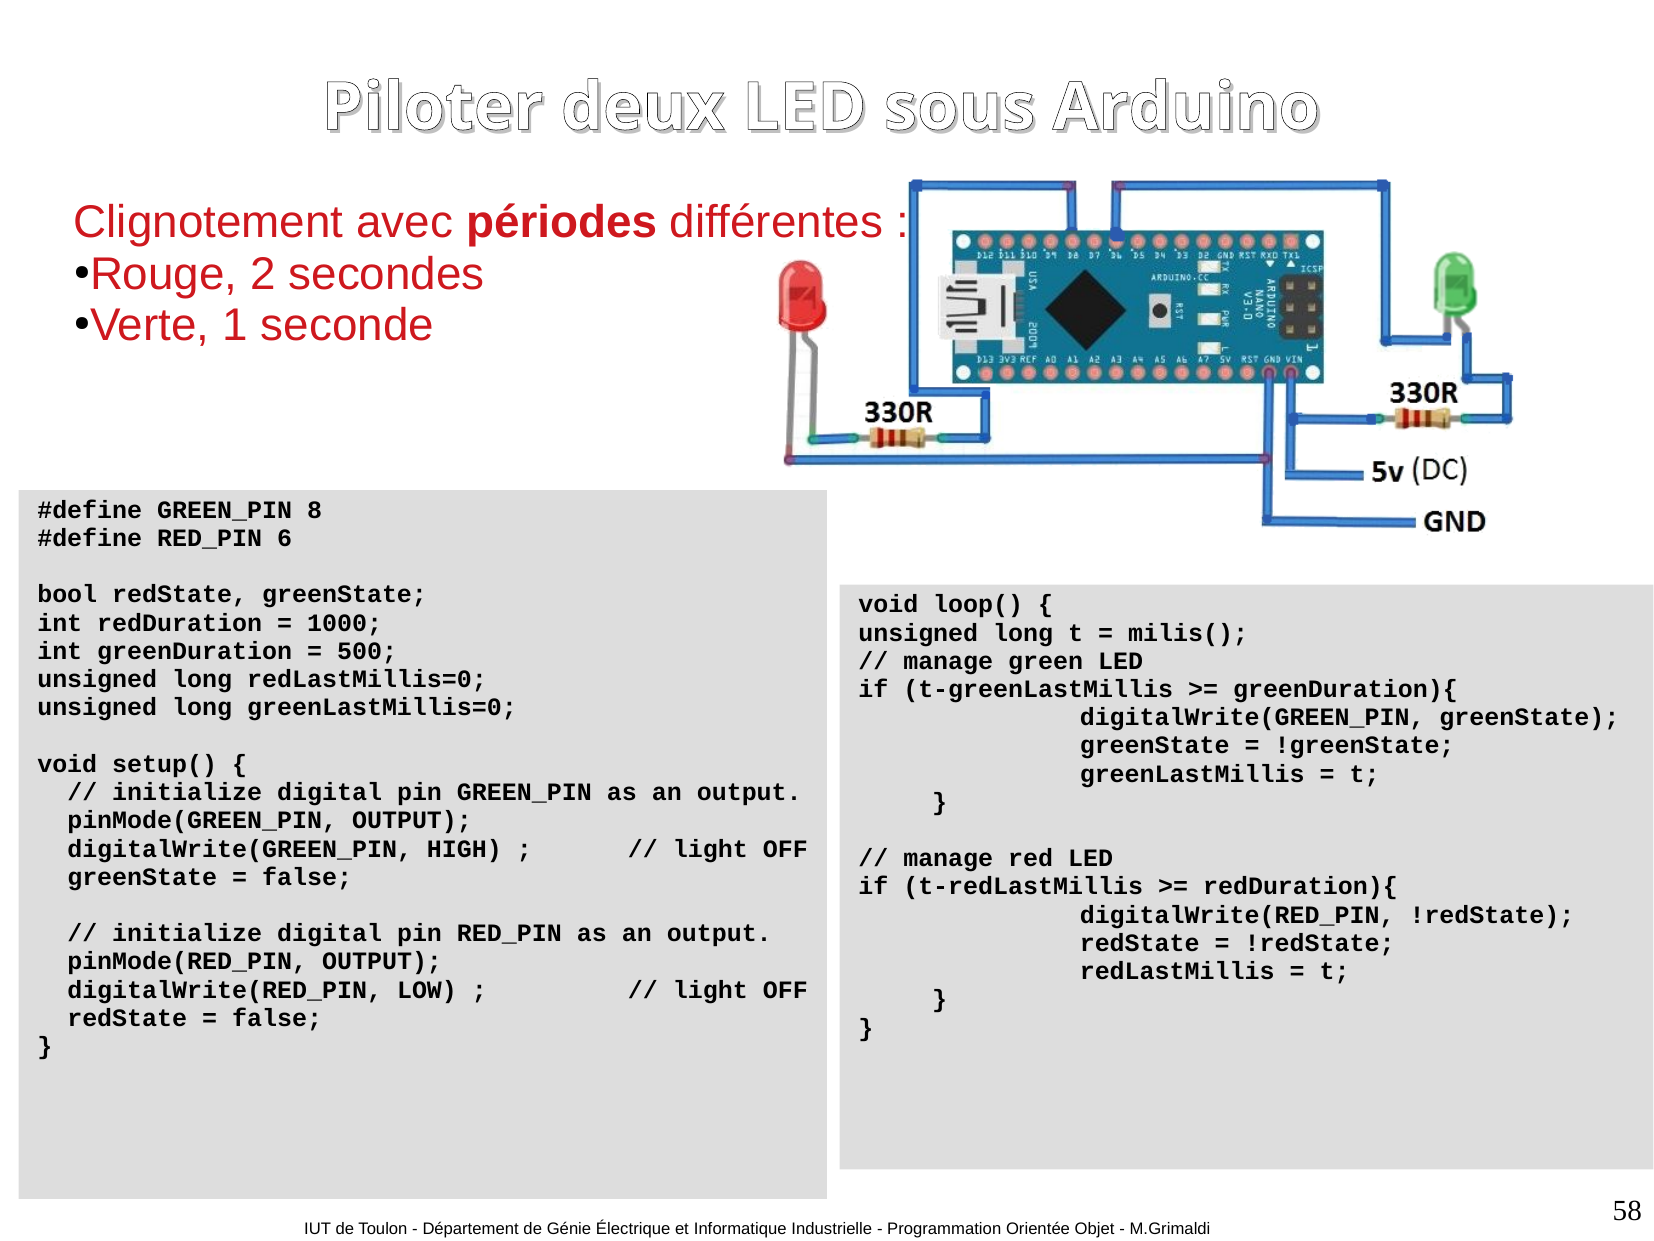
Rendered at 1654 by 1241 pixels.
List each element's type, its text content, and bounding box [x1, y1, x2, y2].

picture [767, 165, 1524, 539]
text_box Clignotement avec périodes différentes : Rouge, 2 secondes Verte, 1 seconde [59, 188, 732, 409]
title Piloter deux LED sous Arduino [76, 0, 1565, 208]
text_box void loop() { unsigned long t = milis(); // manage green LED if (t-greenLastMillis >= greenDuration){ digitalWrite(GREEN_PIN, greenState); greenState = !greenState; greenLastMillis = t; } // manage red LED if (t-redLastMillis >= redDuration){ digitalWrite(RED_PIN, !redState); redState = !redState; redLastMillis = t; } } [839, 584, 1654, 1170]
text_box #define GREEN_PIN 8 #define RED_PIN 6 bool redState, greenState; int redDuration = 1000; int greenDuration = 500; unsigned long redLastMillis=0; unsigned long greenLastMillis=0; void setup() { // initialize digital pin GREEN_PIN as an output. pinMode(GREEN_PIN, OUTPUT); digitalWrite(GREEN_PIN, HIGH) ; // light OFF greenState = false; // initialize digital pin RED_PIN as an output. pinMode(RED_PIN, OUTPUT); digitalWrite(RED_PIN, LOW) ; // light OFF redState = false; } [18, 490, 827, 1199]
